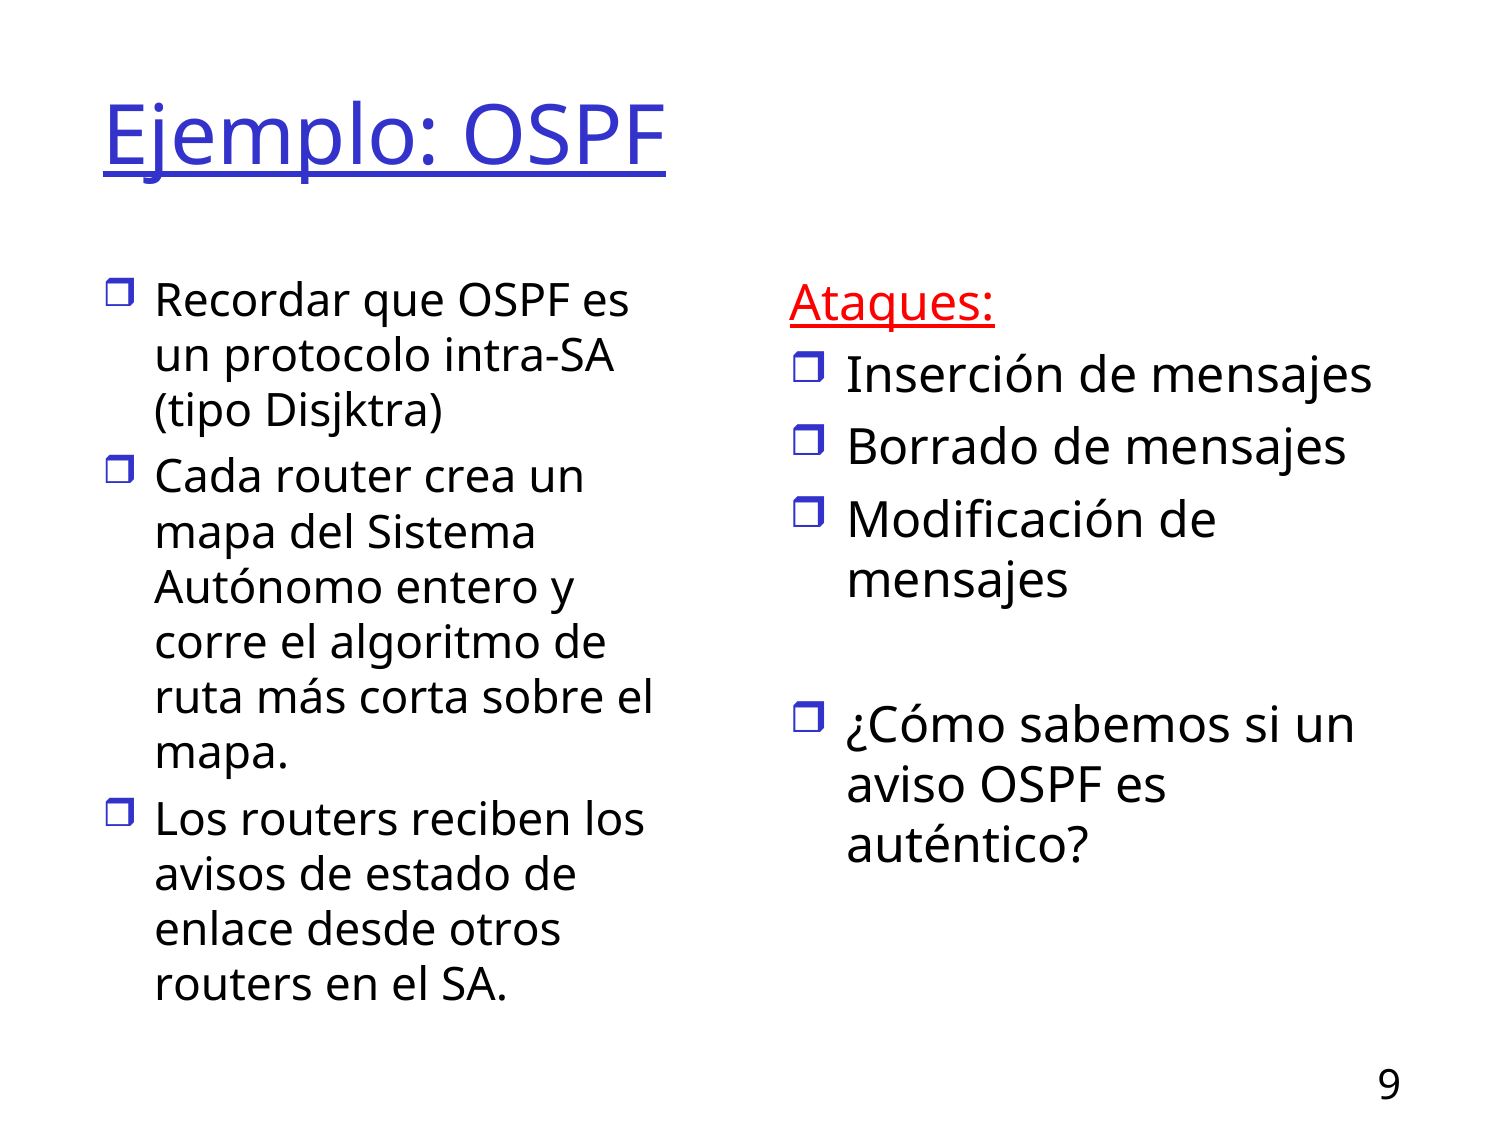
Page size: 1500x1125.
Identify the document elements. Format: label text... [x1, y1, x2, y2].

list Recordar que OSPF es un protocolo intra-SA (tipo Disjktra) Cada router crea un mapa del Sistema Autónomo entero y corre el algoritmo de ruta más corta sobre el mapa. Los routers reciben los avisos de estado de enlace desde otros routers en el SA. [87, 262, 713, 1026]
title Ejemplo: OSPF [87, 37, 1363, 225]
list Ataques: Inserción de mensajes Borrado de mensajes Modificación de mensajes ¿Cómo sabemos si un aviso OSPF es auténtico? [774, 262, 1401, 1026]
